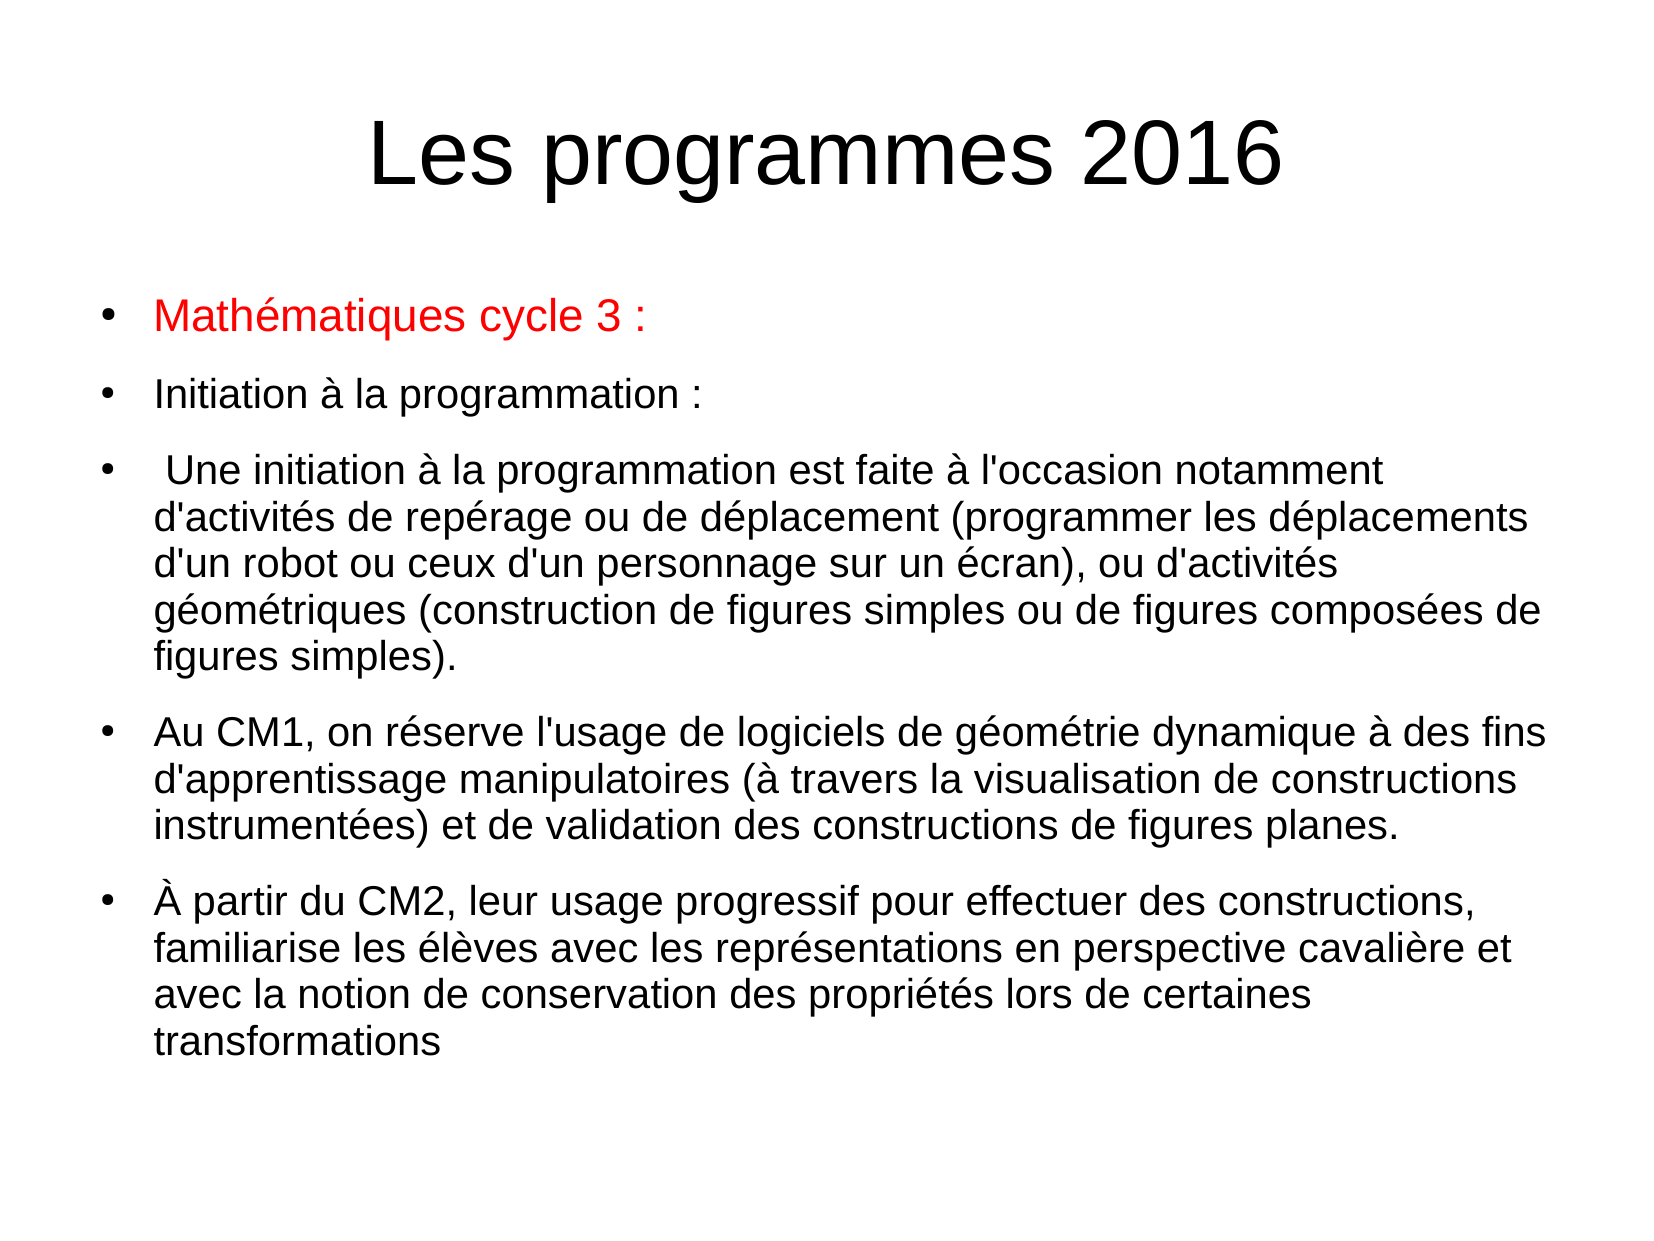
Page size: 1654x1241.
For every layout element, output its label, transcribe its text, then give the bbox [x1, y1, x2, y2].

title Les programmes 2016 [82, 49, 1571, 257]
list Mathématiques cycle 3 : Initiation à la programmation : Une initiation à la programmation est faite à l'occasion notamment d'activités de repérage ou de déplacement (programmer les déplacements d'un robot ou ceux d'un personnage sur un écran), ou d'activités géométriques (construction de figures simples ou de figures composées de figures simples). Au CM1, on réserve l'usage de logiciels de géométrie dynamique à des fins d'apprentissage manipulatoires (à travers la visualisation de constructions instrumentées) et de validation des constructions de figures planes. À partir du CM2, leur usage progressif pour effectuer des constructions, familiarise les élèves avec les représentations en perspective cavalière et avec la notion de conservation des propriétés lors de certaines transformations [82, 290, 1571, 1109]
